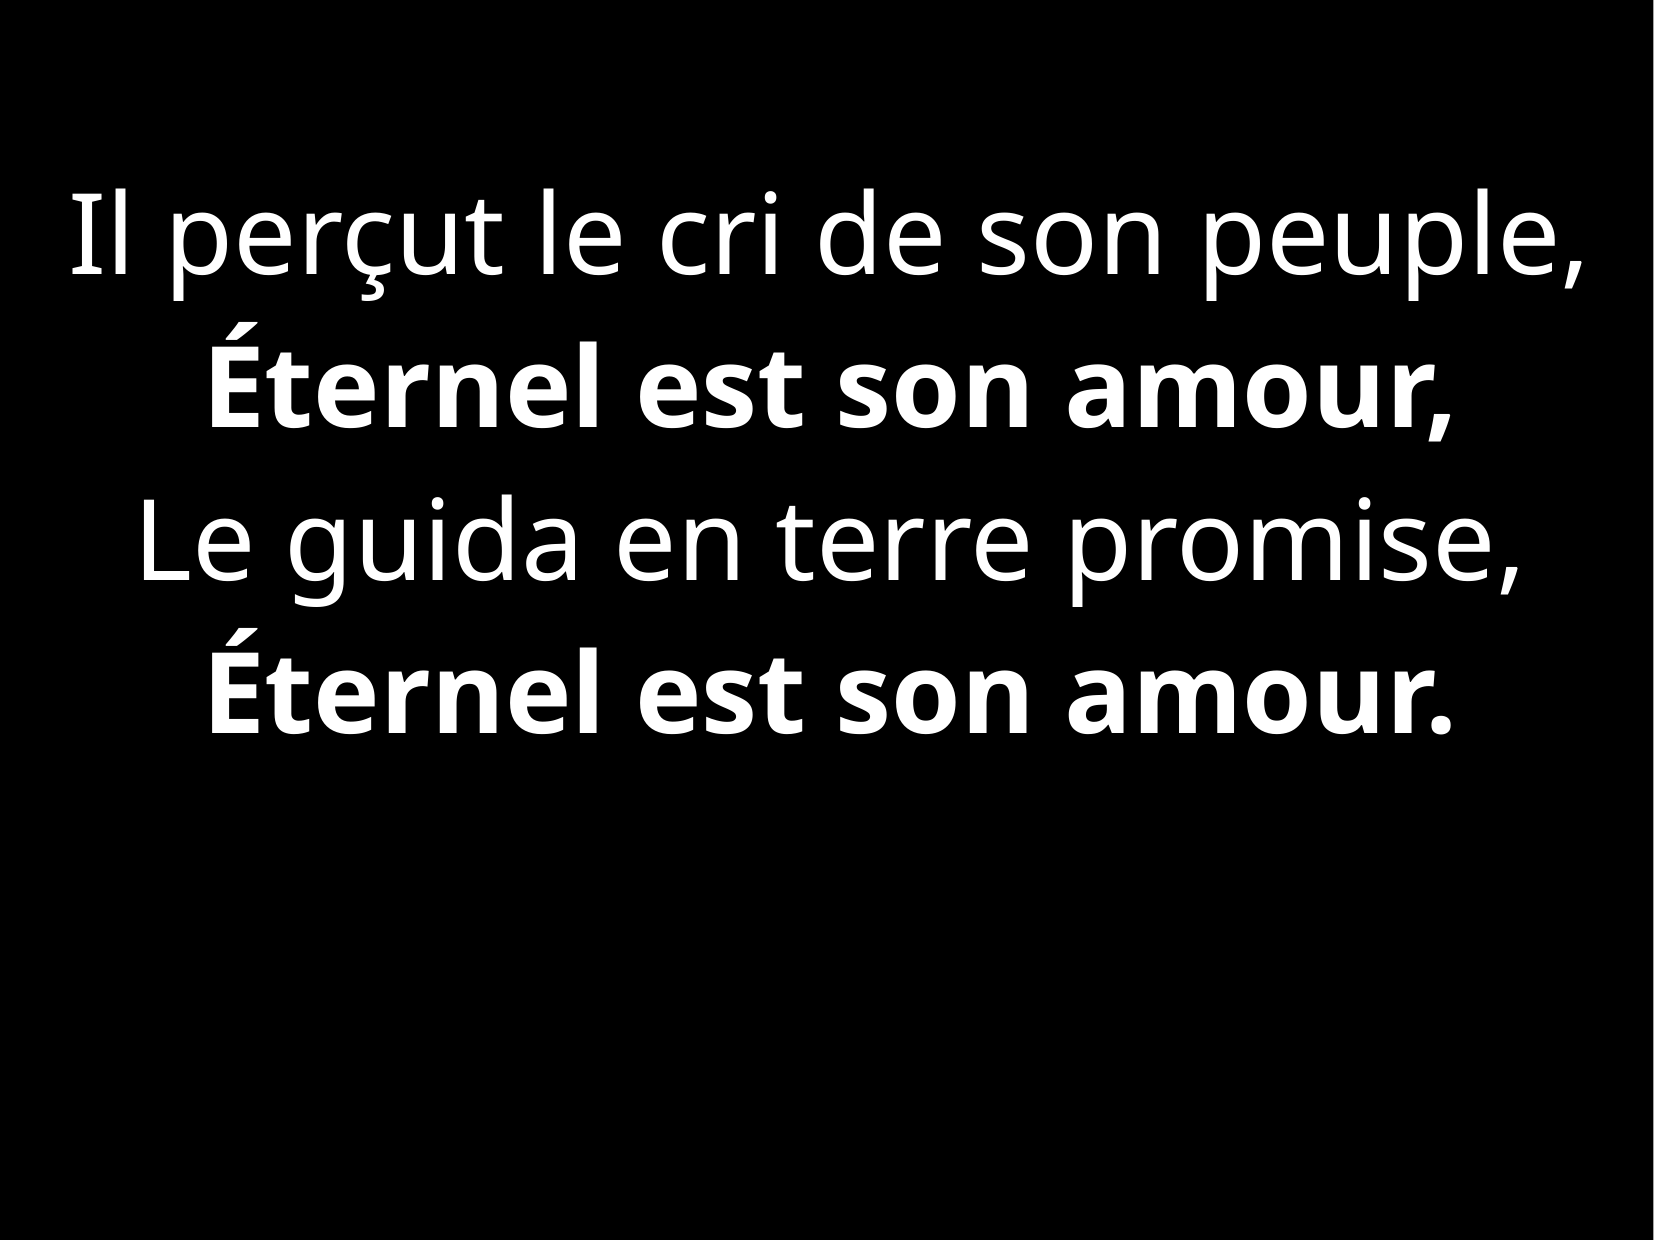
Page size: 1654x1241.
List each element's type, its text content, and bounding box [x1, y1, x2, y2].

subtitle Il perçut le cri de son peuple, Éternel est son amour, Le guida en terre promise, Éternel est son amour. [21, 0, 1640, 1241]
